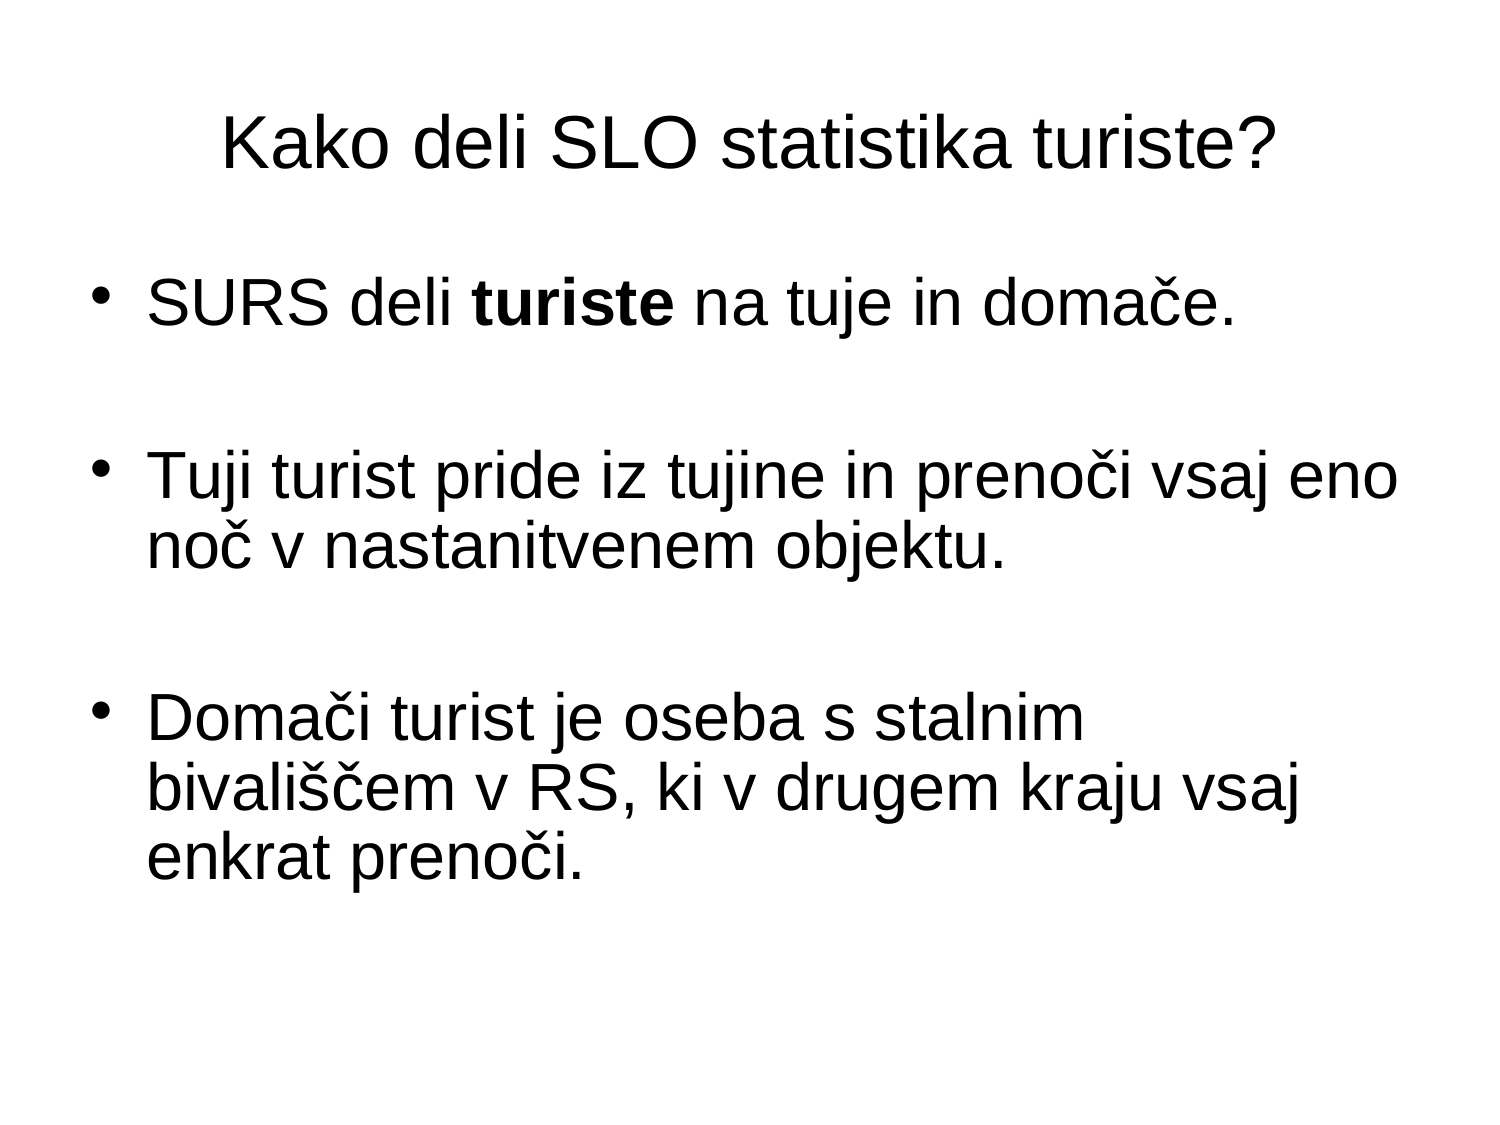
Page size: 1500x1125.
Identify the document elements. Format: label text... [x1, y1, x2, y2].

list SURS deli turiste na tuje in domače. Tuji turist pride iz tujine in prenoči vsaj eno noč v nastanitvenem objektu. Domači turist je oseba s stalnim bivališčem v RS, ki v drugem kraju vsaj enkrat prenoči. [75, 262, 1426, 1006]
title Kako deli SLO statistika turiste? [75, 45, 1426, 233]
